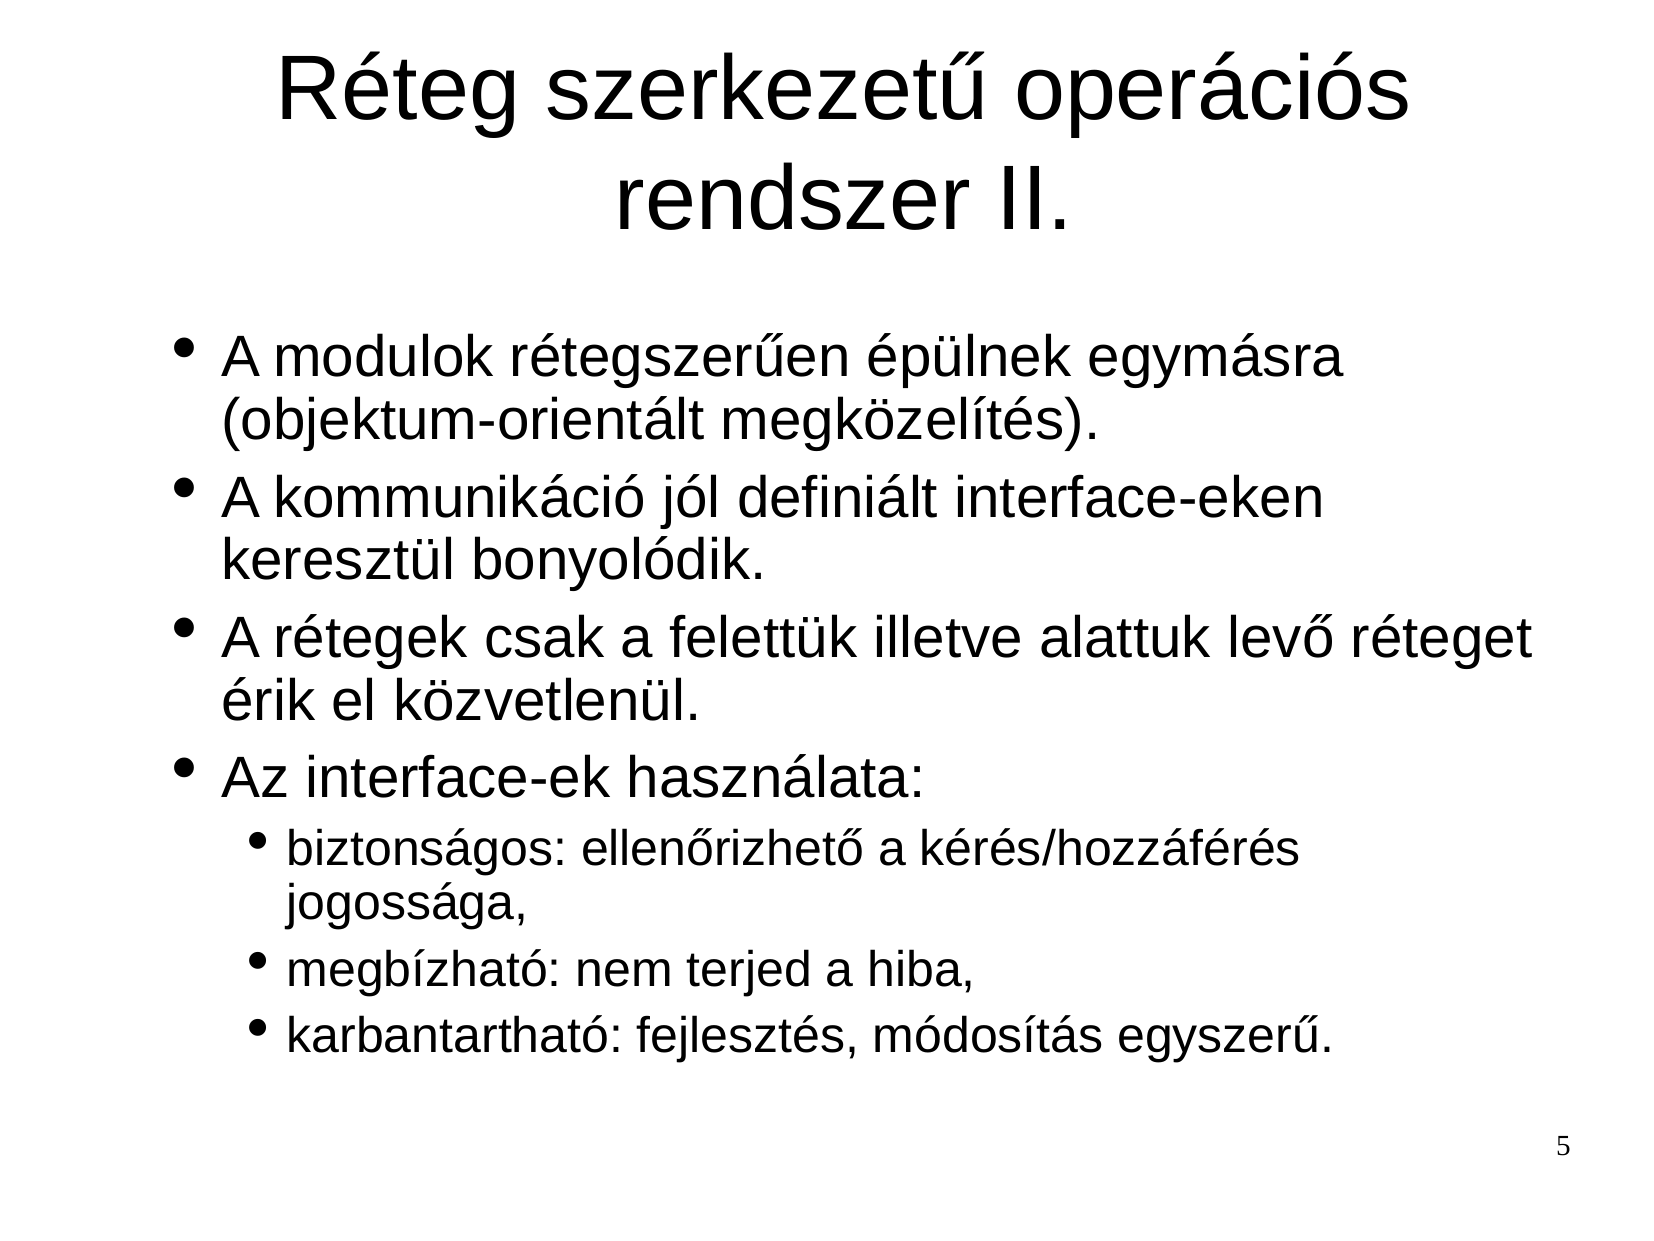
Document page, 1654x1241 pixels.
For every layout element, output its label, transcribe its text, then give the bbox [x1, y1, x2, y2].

list A modulok rétegszerűen épülnek egymásra (objektum-orientált megközelítés). A kommunikáció jól definiált interface-eken keresztül bonyolódik. A rétegek csak a felettük illetve alattuk levő réteget érik el közvetlenül. Az interface-ek használata: biztonságos: ellenőrizhető a kérés/hozzáférés jogossága, megbízható: nem terjed a hiba, karbantartható: fejlesztés, módosítás egyszerű. [84, 318, 1560, 1128]
title Réteg szerkezetű operációs rendszer II. [123, 34, 1530, 241]
